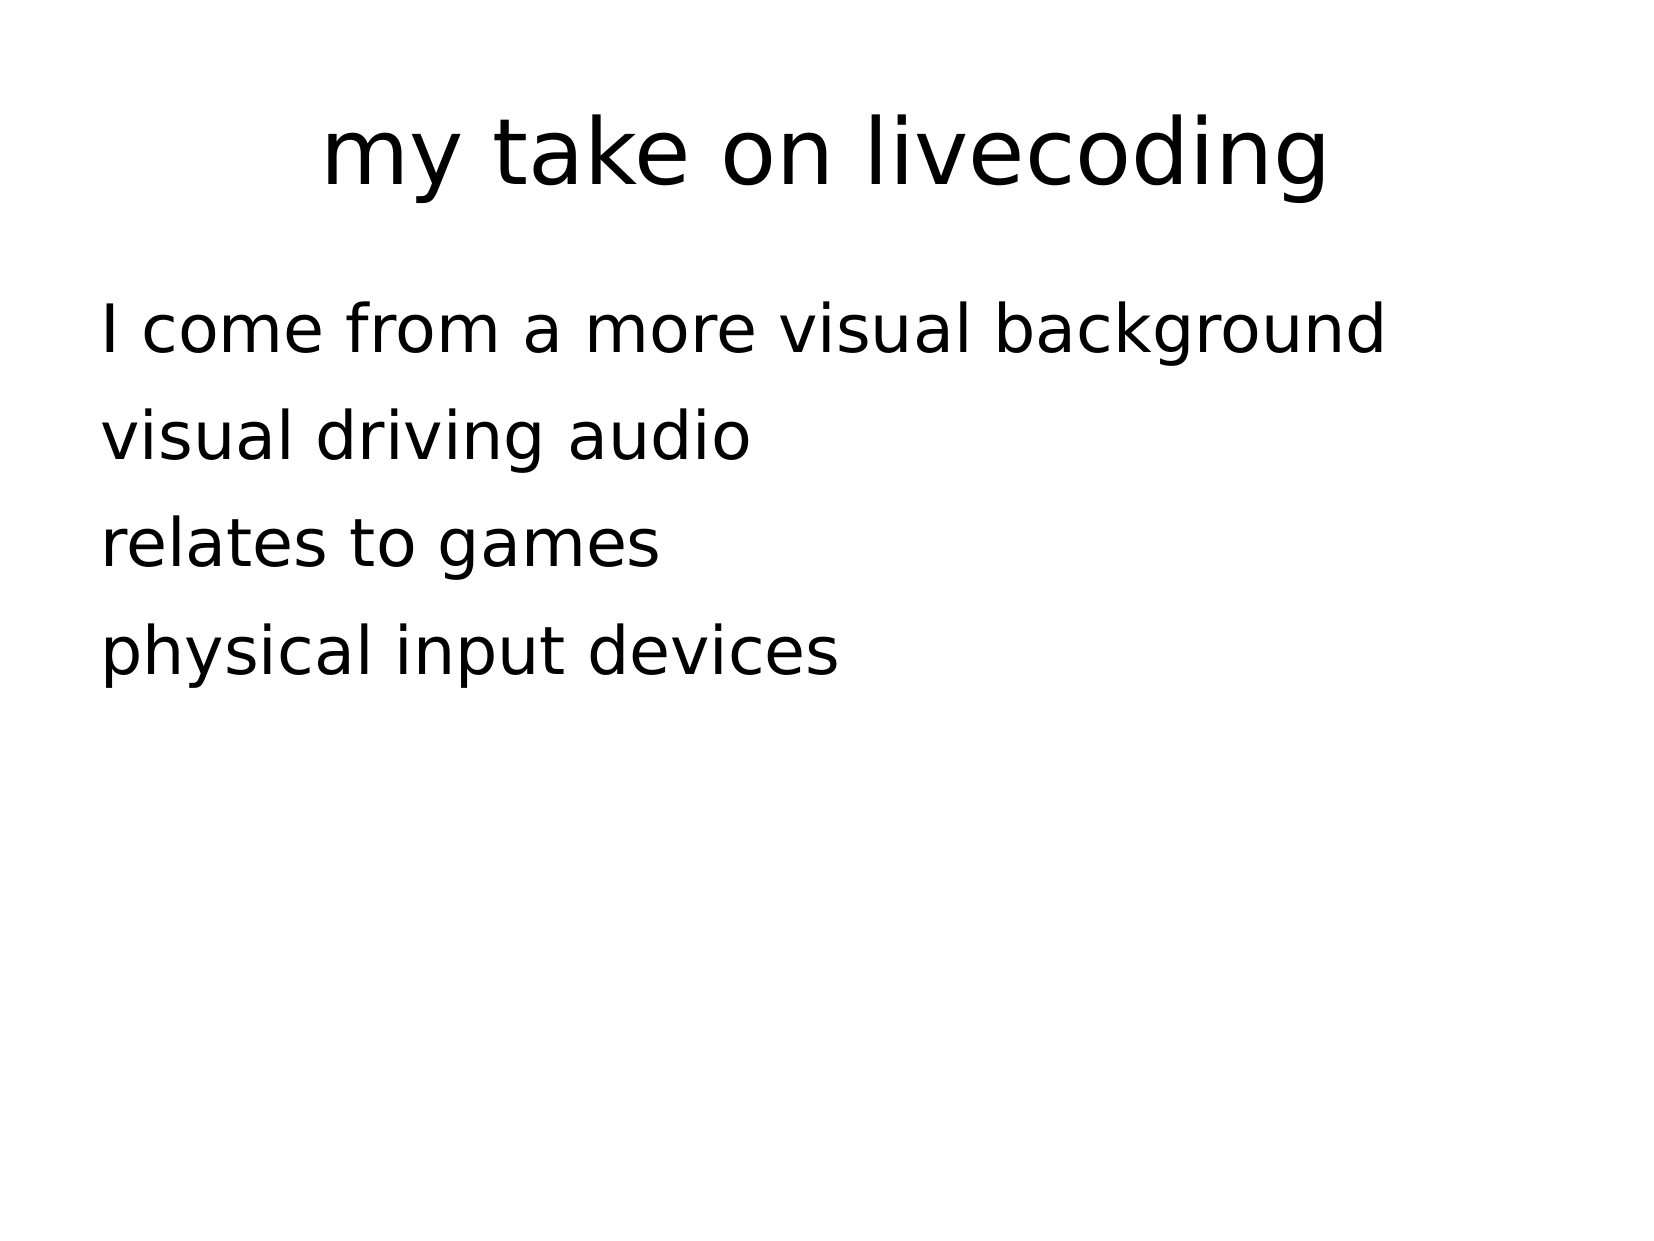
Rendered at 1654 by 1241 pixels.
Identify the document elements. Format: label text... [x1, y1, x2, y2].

list I come from a more visual background visual driving audio relates to games physical input devices [82, 290, 1571, 1094]
title my take on livecoding [82, 56, 1571, 250]
